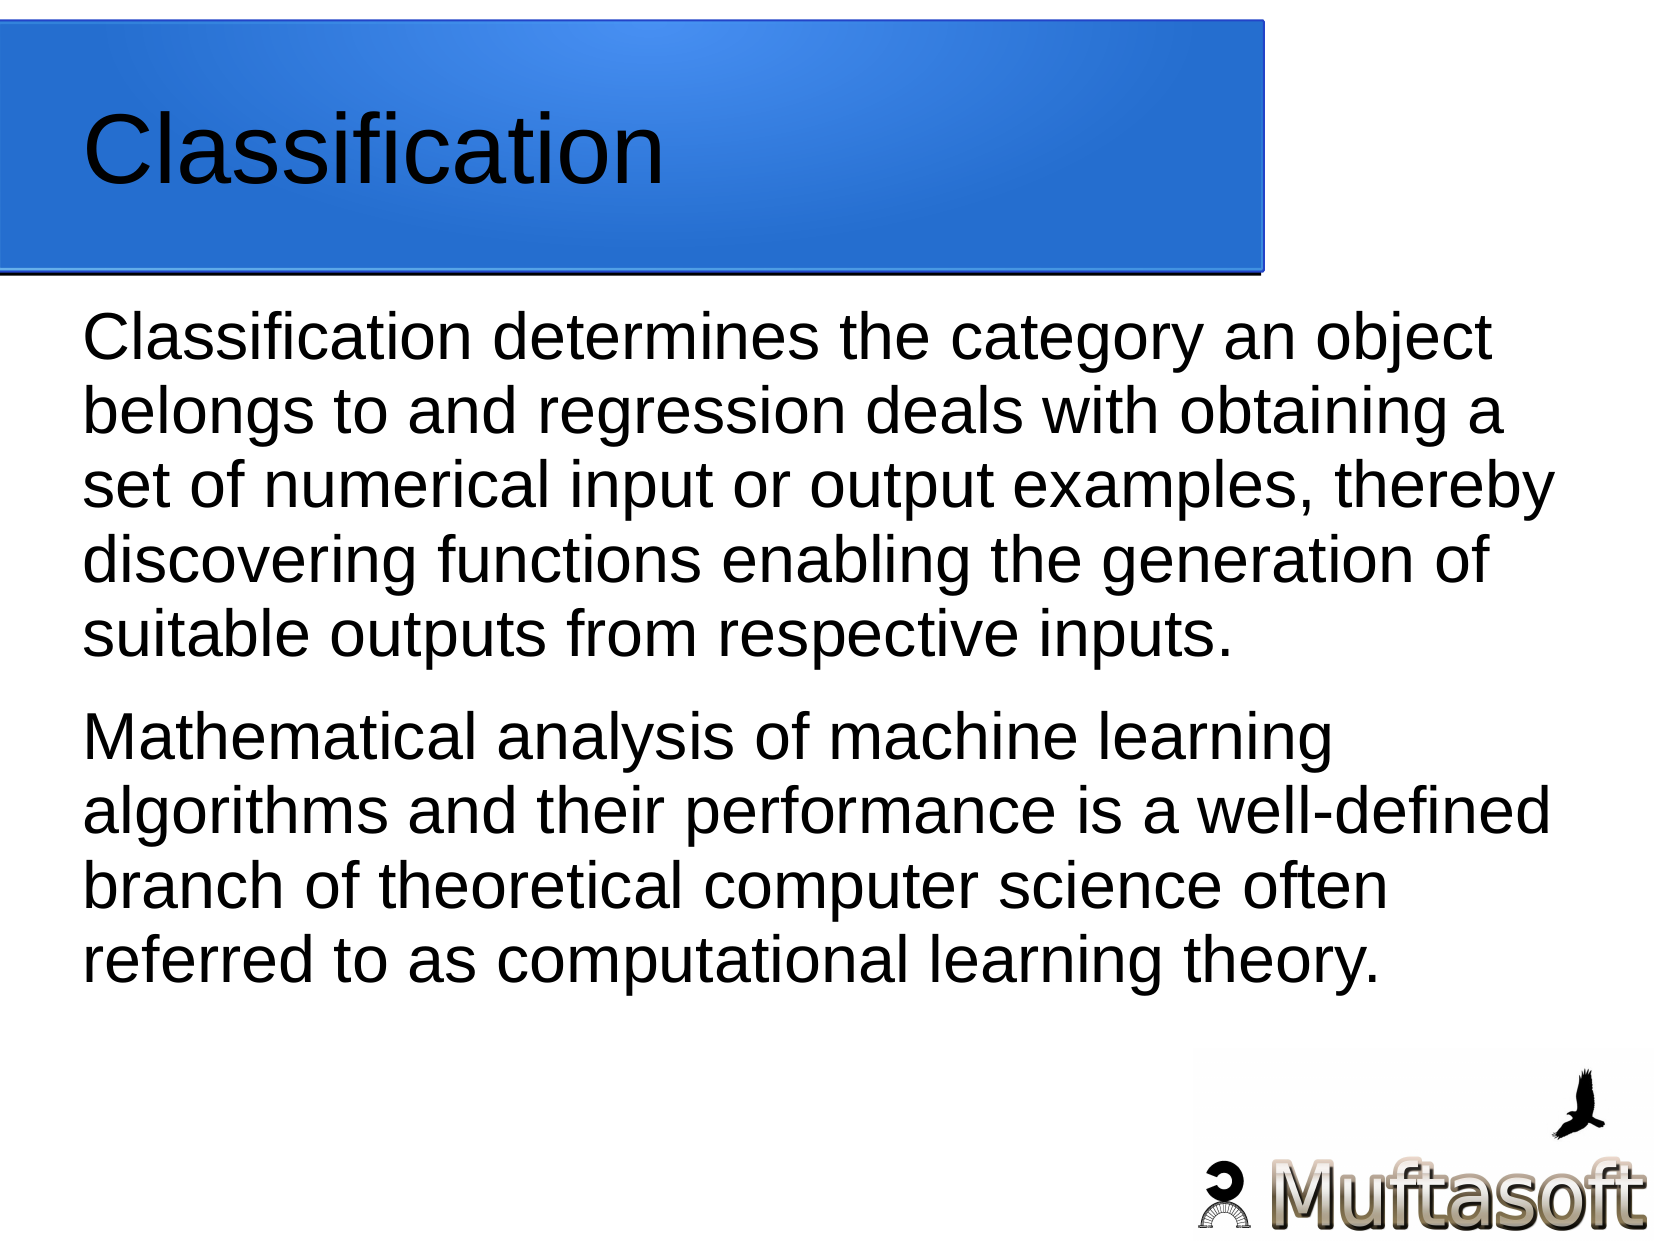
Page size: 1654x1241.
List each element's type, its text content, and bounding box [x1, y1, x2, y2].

title Classification [82, 47, 1235, 252]
picture [1193, 1048, 1654, 1241]
list Classification determines the category an object belongs to and regression deals with obtaining a set of numerical input or output examples, thereby discovering functions enabling the generation of suitable outputs from respective inputs. Mathematical analysis of machine learning algorithms and their performance is a well-defined branch of theoretical computer science often referred to as computational learning theory. [82, 299, 1571, 1019]
